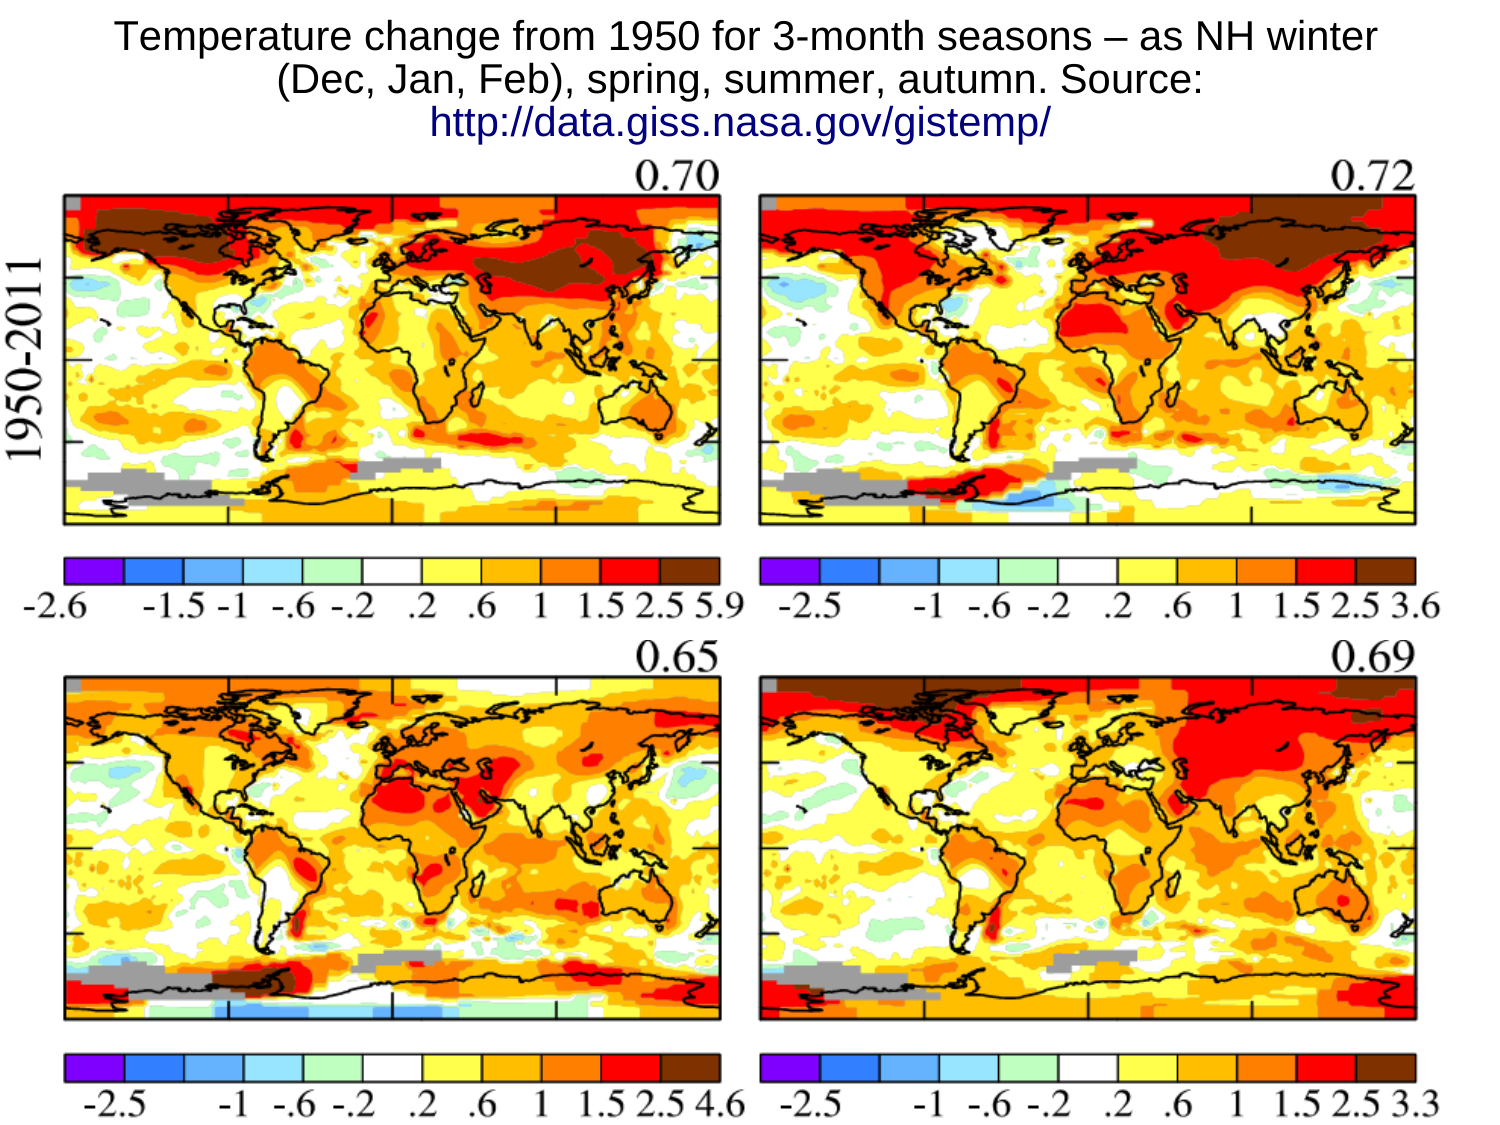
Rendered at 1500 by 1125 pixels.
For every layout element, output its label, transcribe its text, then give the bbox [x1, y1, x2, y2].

picture [0, 157, 1447, 630]
picture [59, 640, 1447, 1123]
title Temperature change from 1950 for 3-month seasons – as NH winter (Dec, Jan, Feb), spring, summer, autumn. Source: http://data.giss.nasa.gov/gistemp/ [75, 13, 1418, 148]
